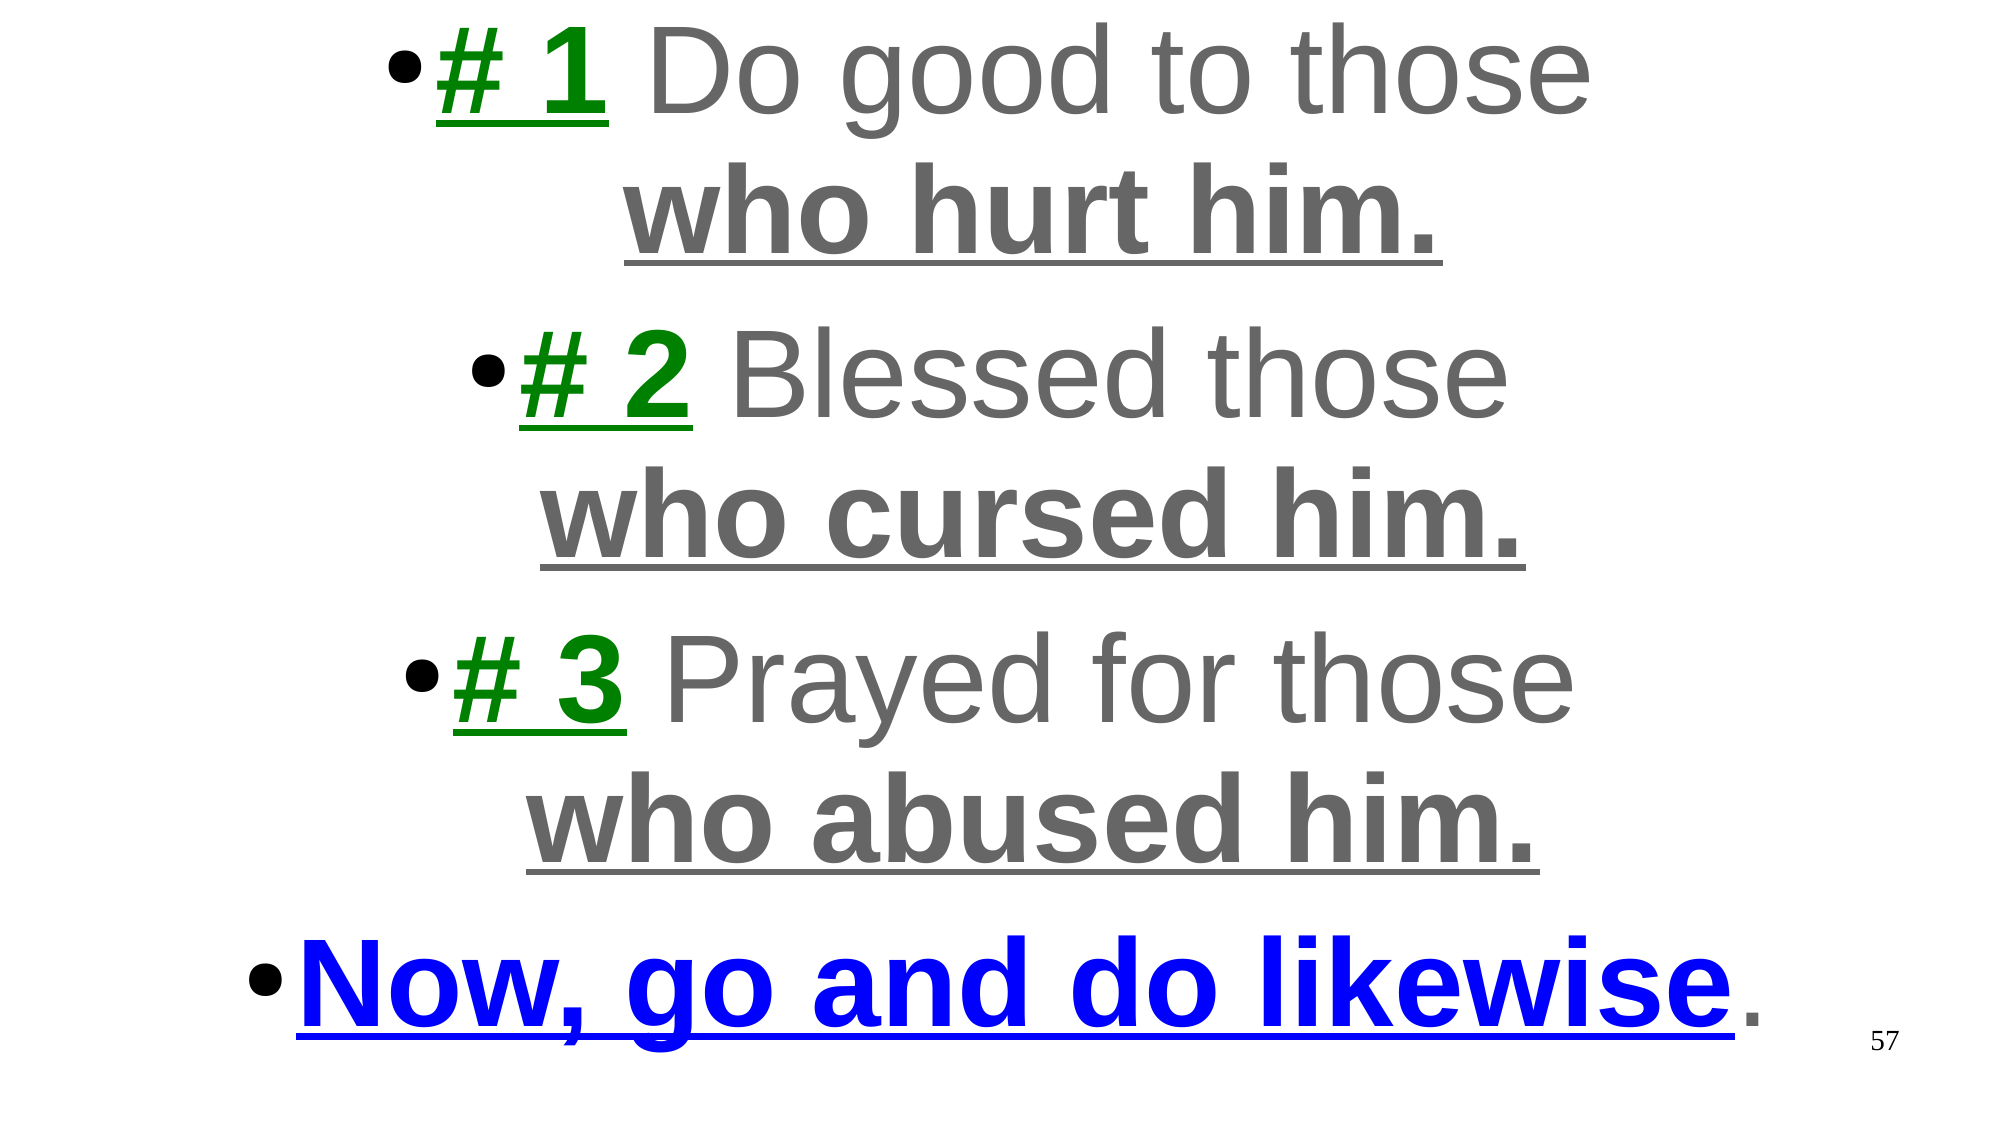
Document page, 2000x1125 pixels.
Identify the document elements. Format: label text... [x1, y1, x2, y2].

list # 1 Do good to those who hurt him. # 2 Blessed those who cursed him. # 3 Prayed for those who abused him. Now, go and do likewise. [0, 0, 1996, 1123]
